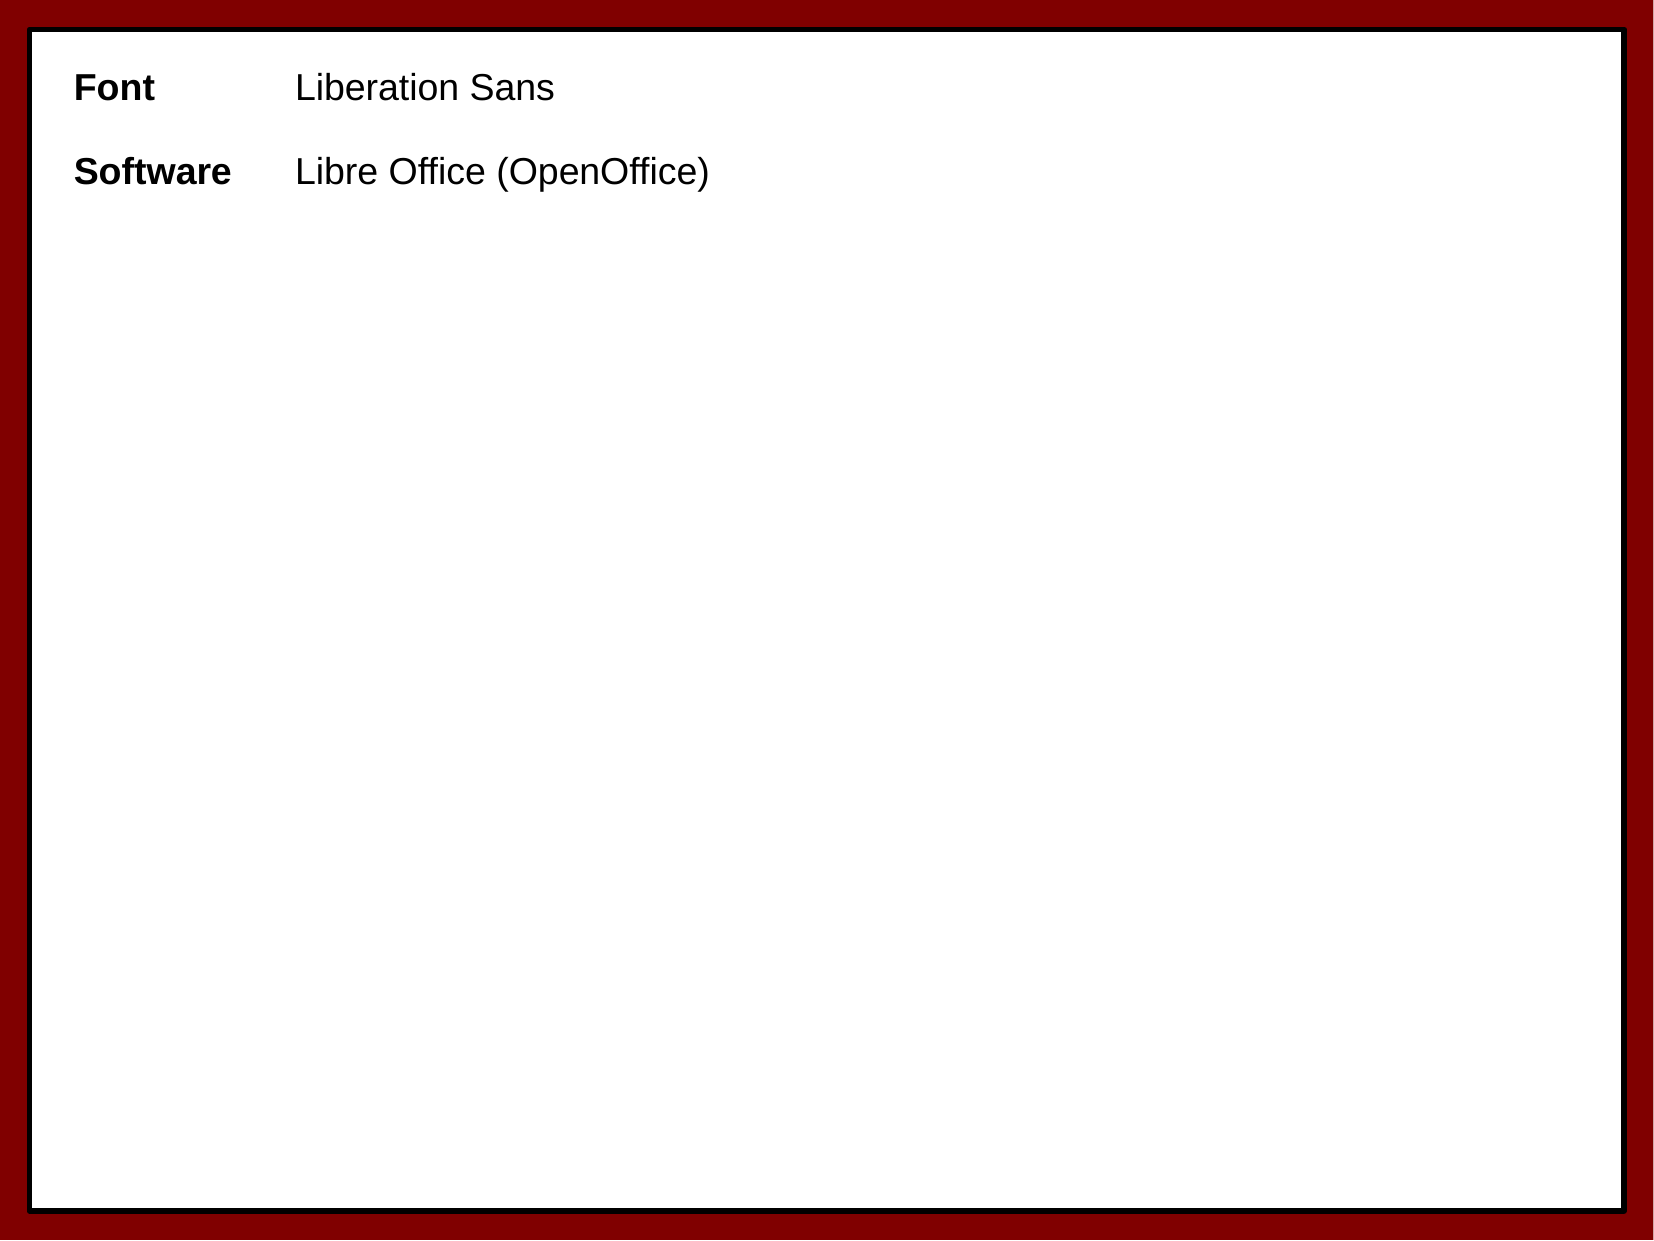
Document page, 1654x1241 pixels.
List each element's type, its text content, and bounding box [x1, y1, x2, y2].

text_box Font Liberation Sans Software Libre Office (OpenOffice) [59, 59, 1595, 426]
text_box [29, 29, 1625, 1211]
